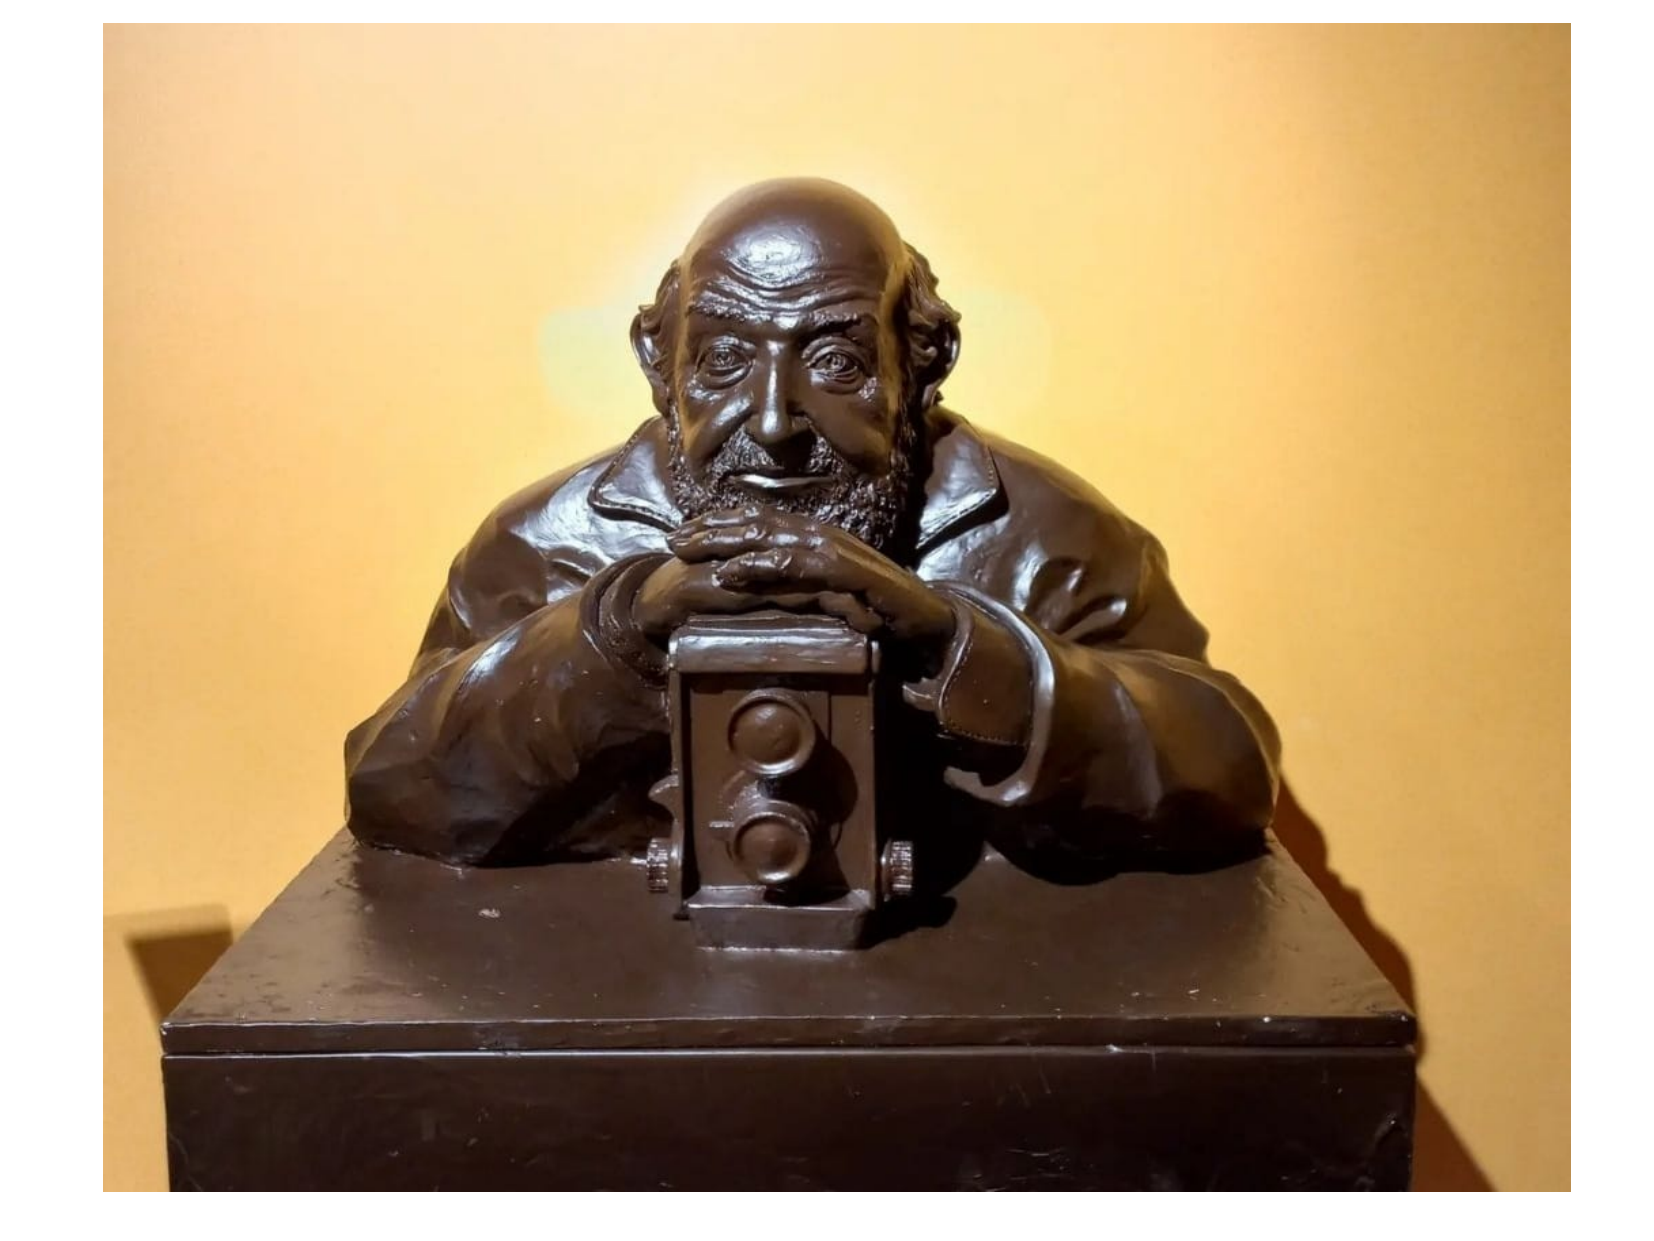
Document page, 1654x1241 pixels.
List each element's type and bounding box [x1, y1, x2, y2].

picture [103, 23, 1571, 1192]
